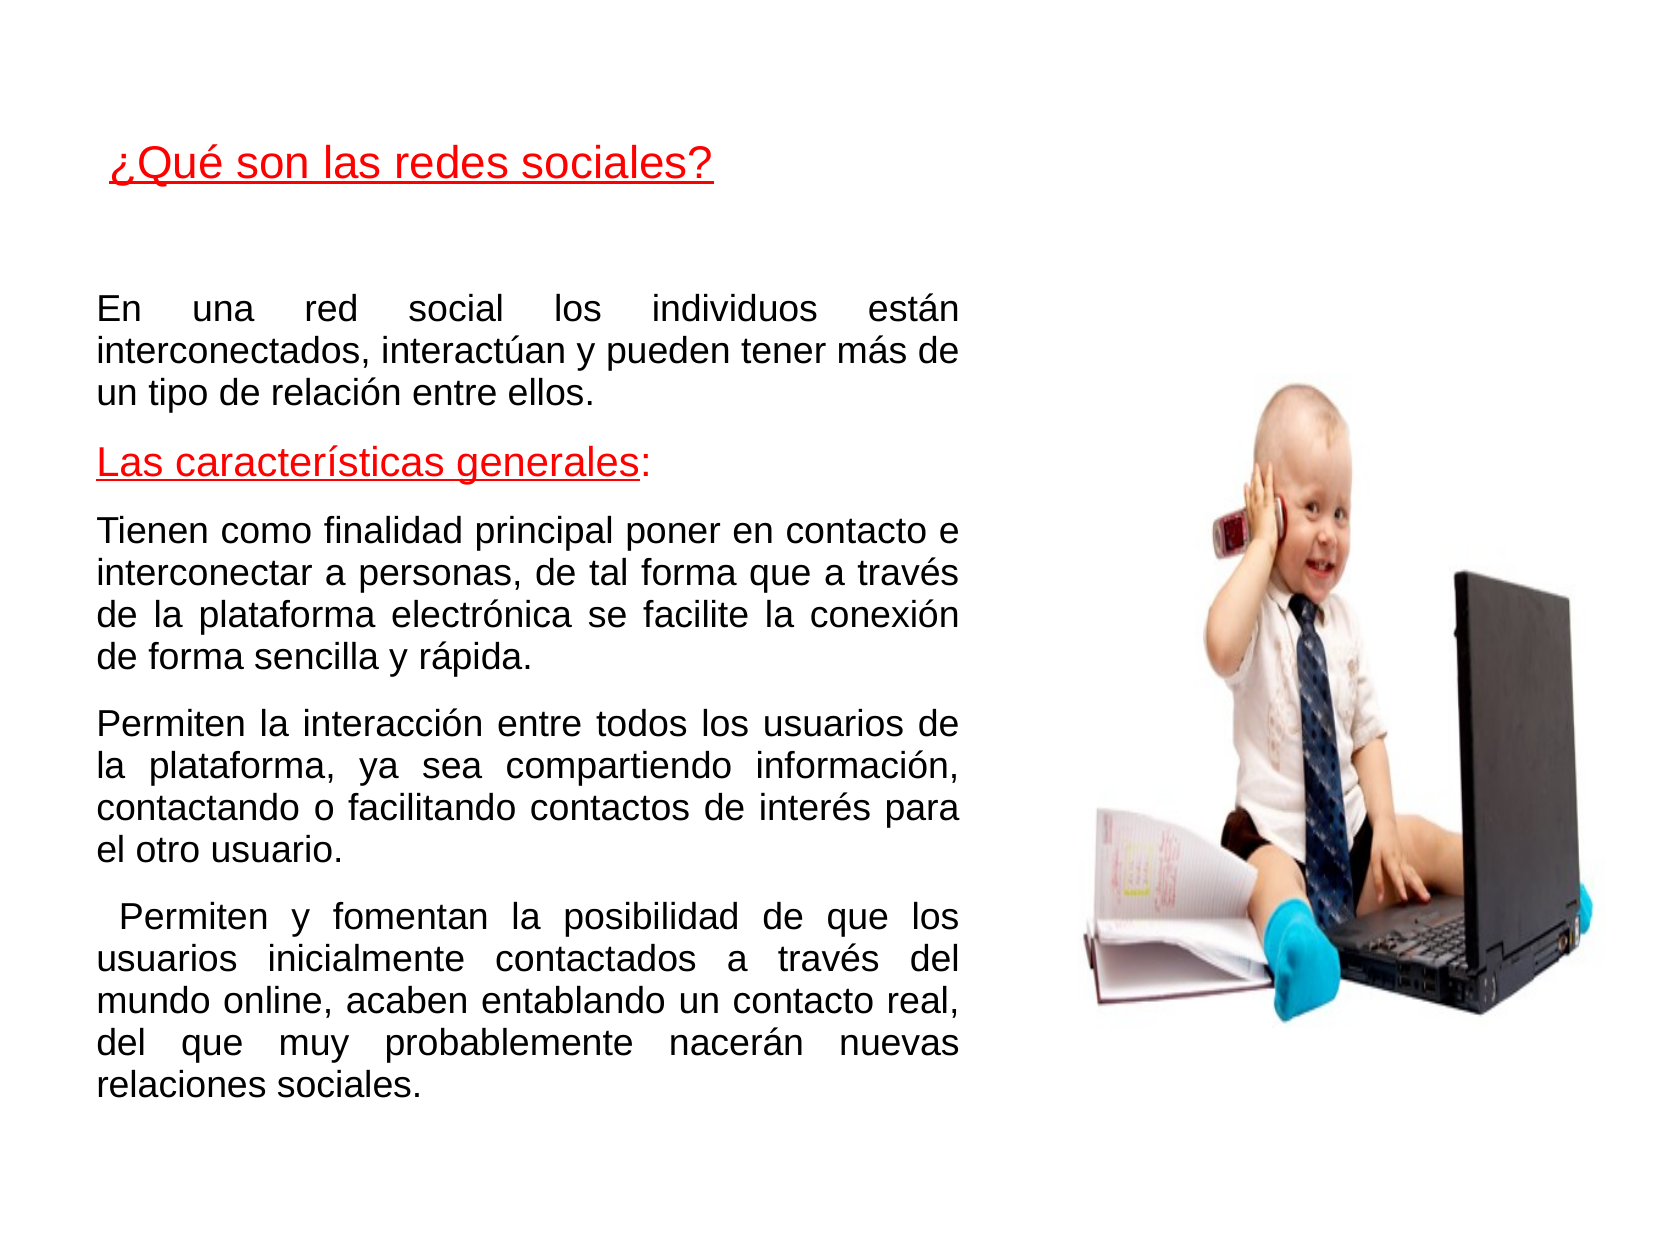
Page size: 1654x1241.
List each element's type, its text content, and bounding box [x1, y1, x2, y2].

text_box ¿Qué son las redes sociales? [94, 129, 993, 196]
text_box En una red social los individuos están interconectados, interactúan y pueden tener más de un tipo de relación entre ellos. Las características generales: Tienen como finalidad principal poner en contacto e interconectar a personas, de tal forma que a través de la plataforma electrónica se facilite la conexión de forma sencilla y rápida. Permiten la interacción entre todos los usuarios de la plataforma, ya sea compartiendo información, contactando o facilitando contactos de interés para el otro usuario. Permiten y fomentan la posibilidad de que los usuarios inicialmente contactados a través del mundo online, acaben entablando un contacto real, del que muy probablemente nacerán nuevas relaciones sociales. [81, 280, 975, 1241]
picture [980, 236, 1651, 1028]
